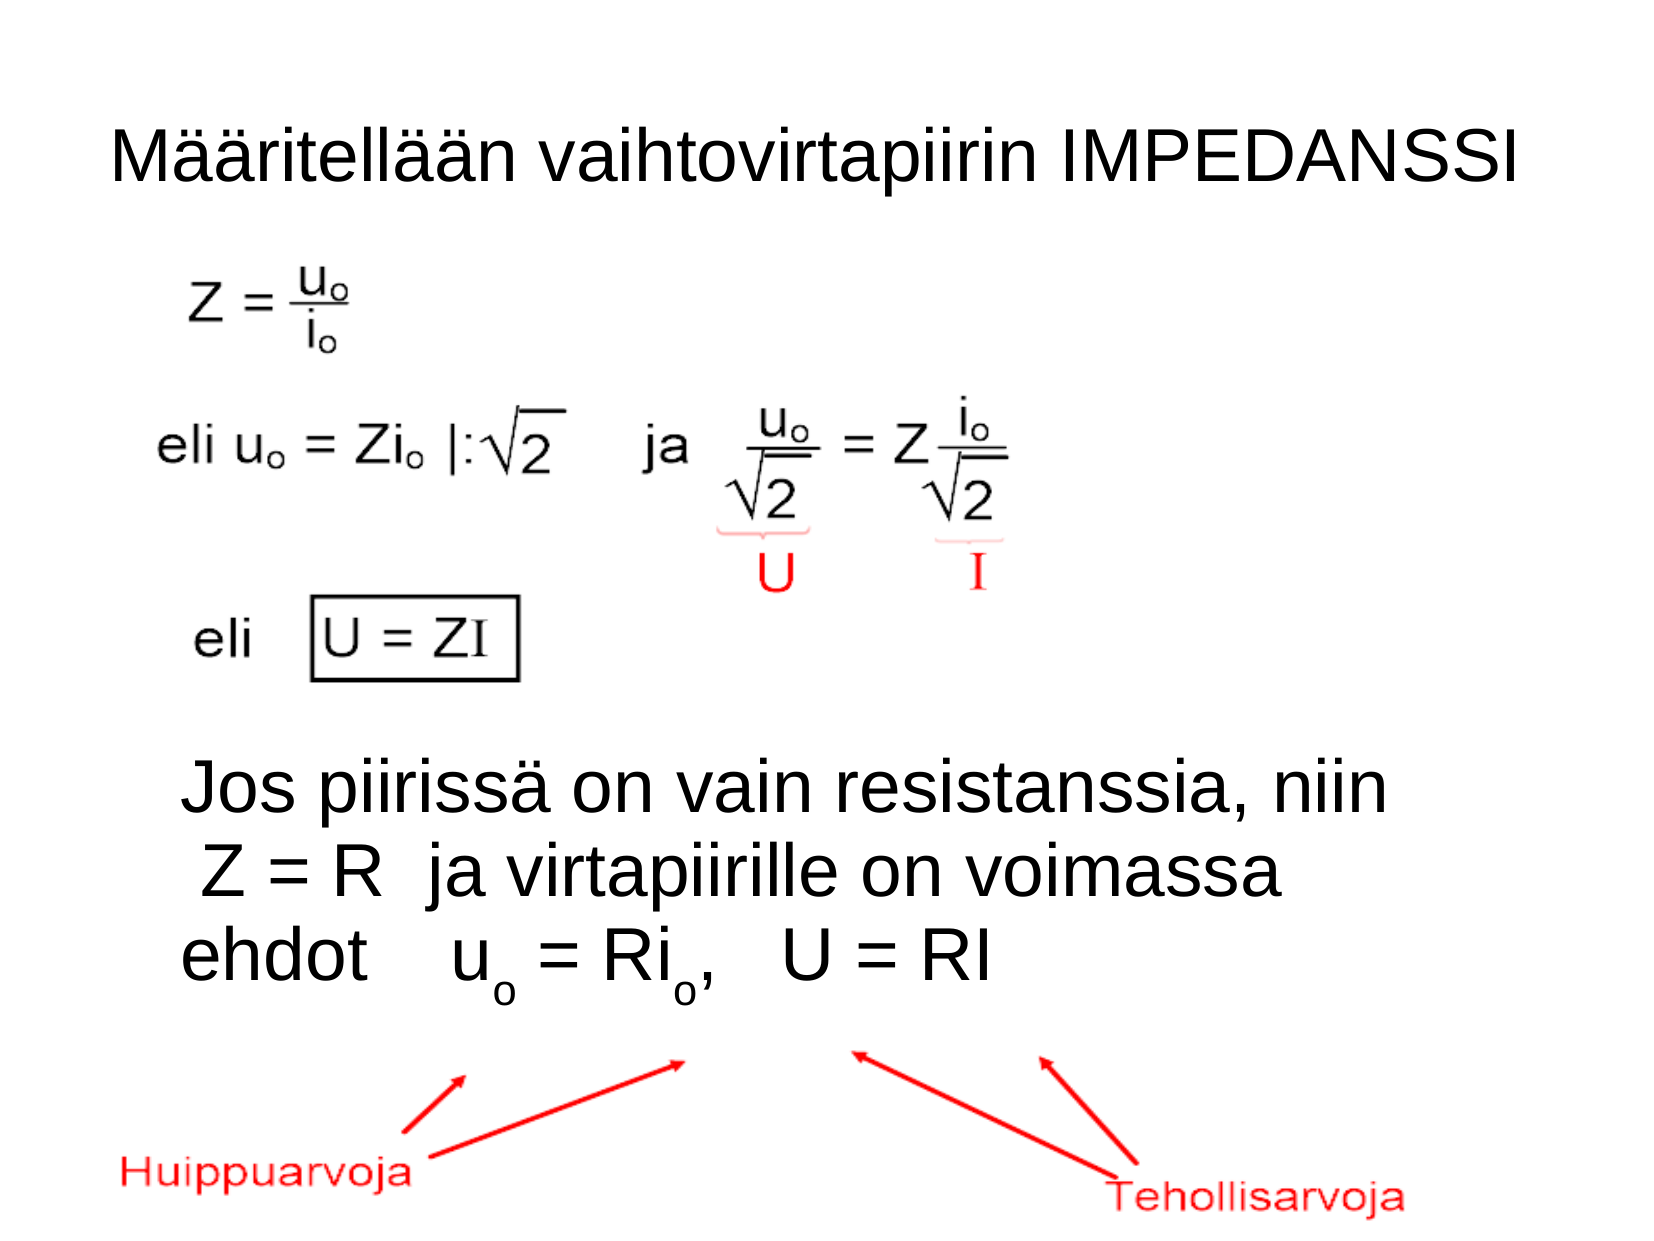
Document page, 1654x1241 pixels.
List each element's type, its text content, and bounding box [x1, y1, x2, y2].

picture [56, 1015, 1642, 1241]
text_box Jos piirissä on vain resistanssia, niin Z = R ja virtapiirille on voimassa ehdot uo = Rio, U = RI [165, 737, 1474, 1015]
picture [106, 227, 1072, 697]
text_box Määritellään vaihtovirtapiirin IMPEDANSSI [94, 106, 1607, 213]
